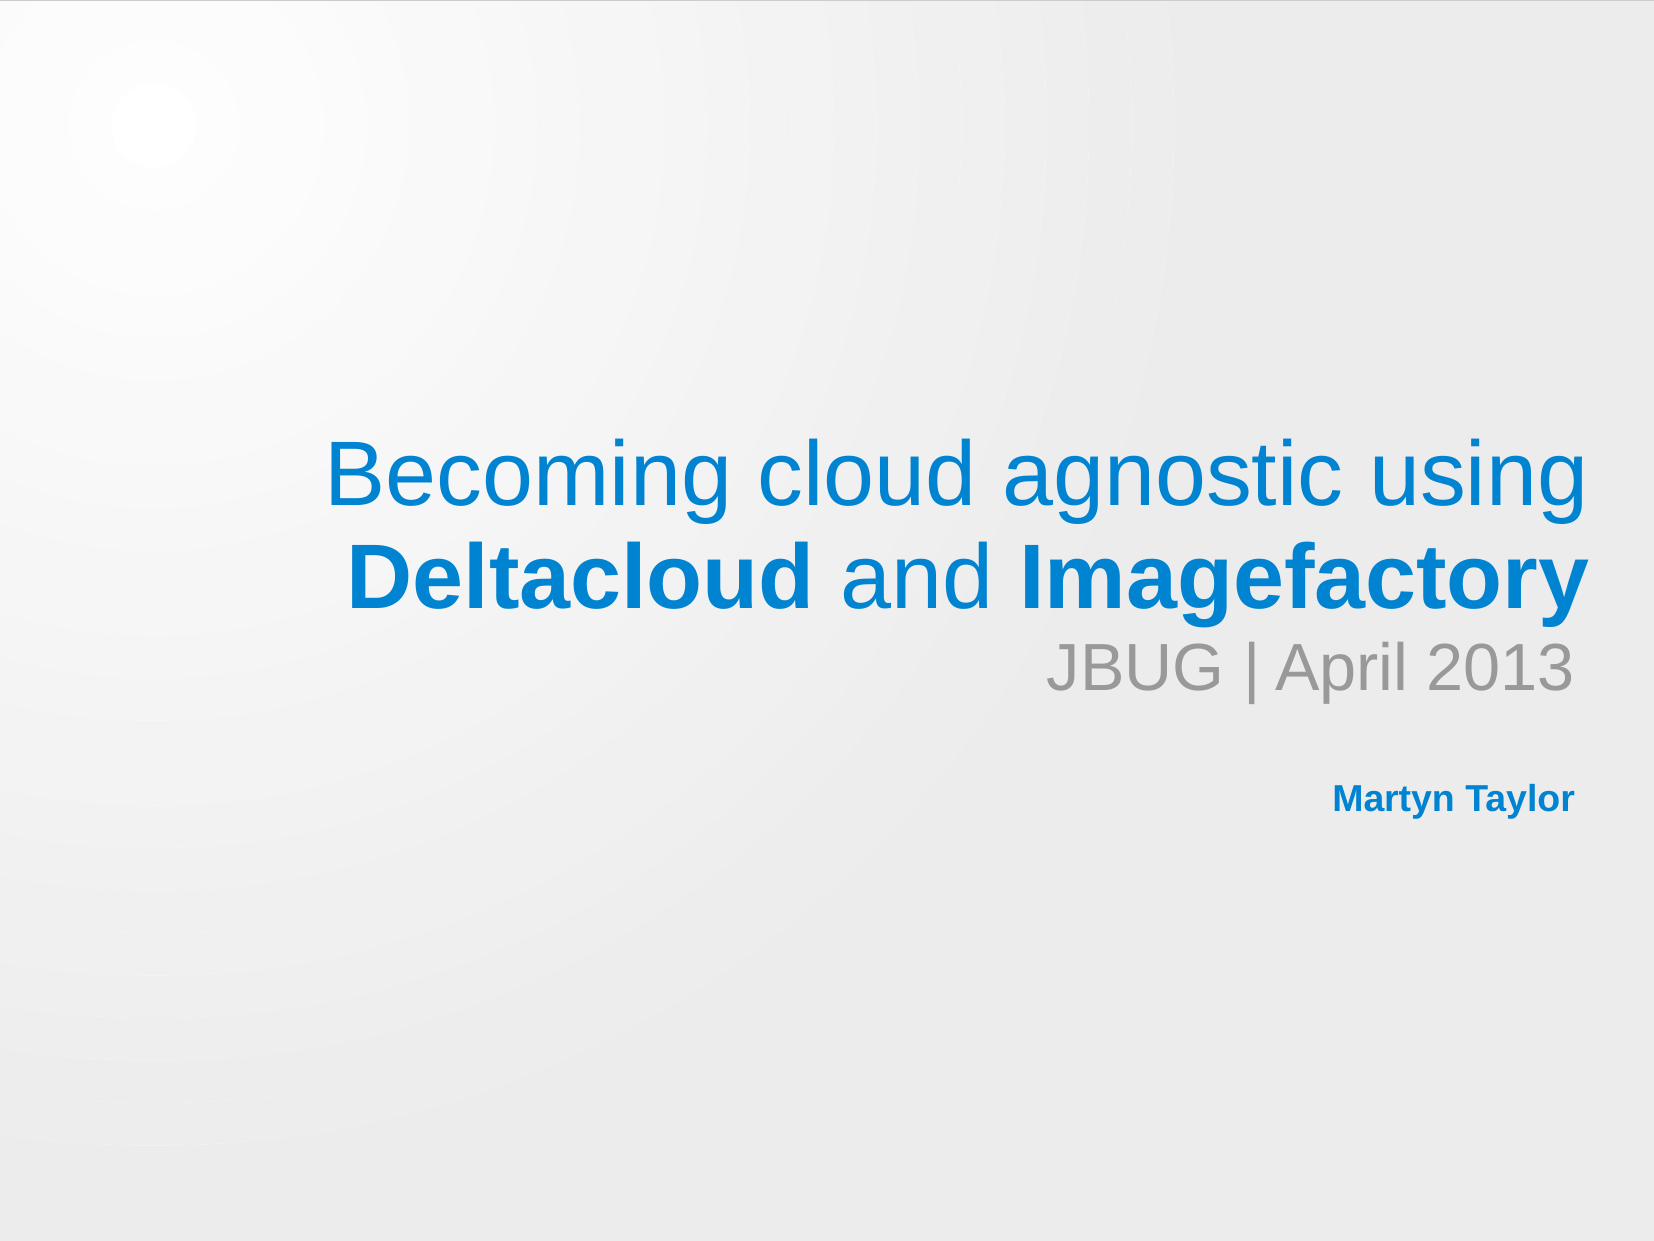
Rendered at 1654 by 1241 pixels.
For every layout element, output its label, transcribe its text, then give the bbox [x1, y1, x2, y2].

title JBUG | April 2013 [90, 630, 1576, 706]
text_box [0, 0, 1654, 1241]
title Becoming cloud agnostic using Deltacloud and Imagefactory [60, 413, 1591, 638]
title Martyn Taylor [1305, 755, 1576, 841]
